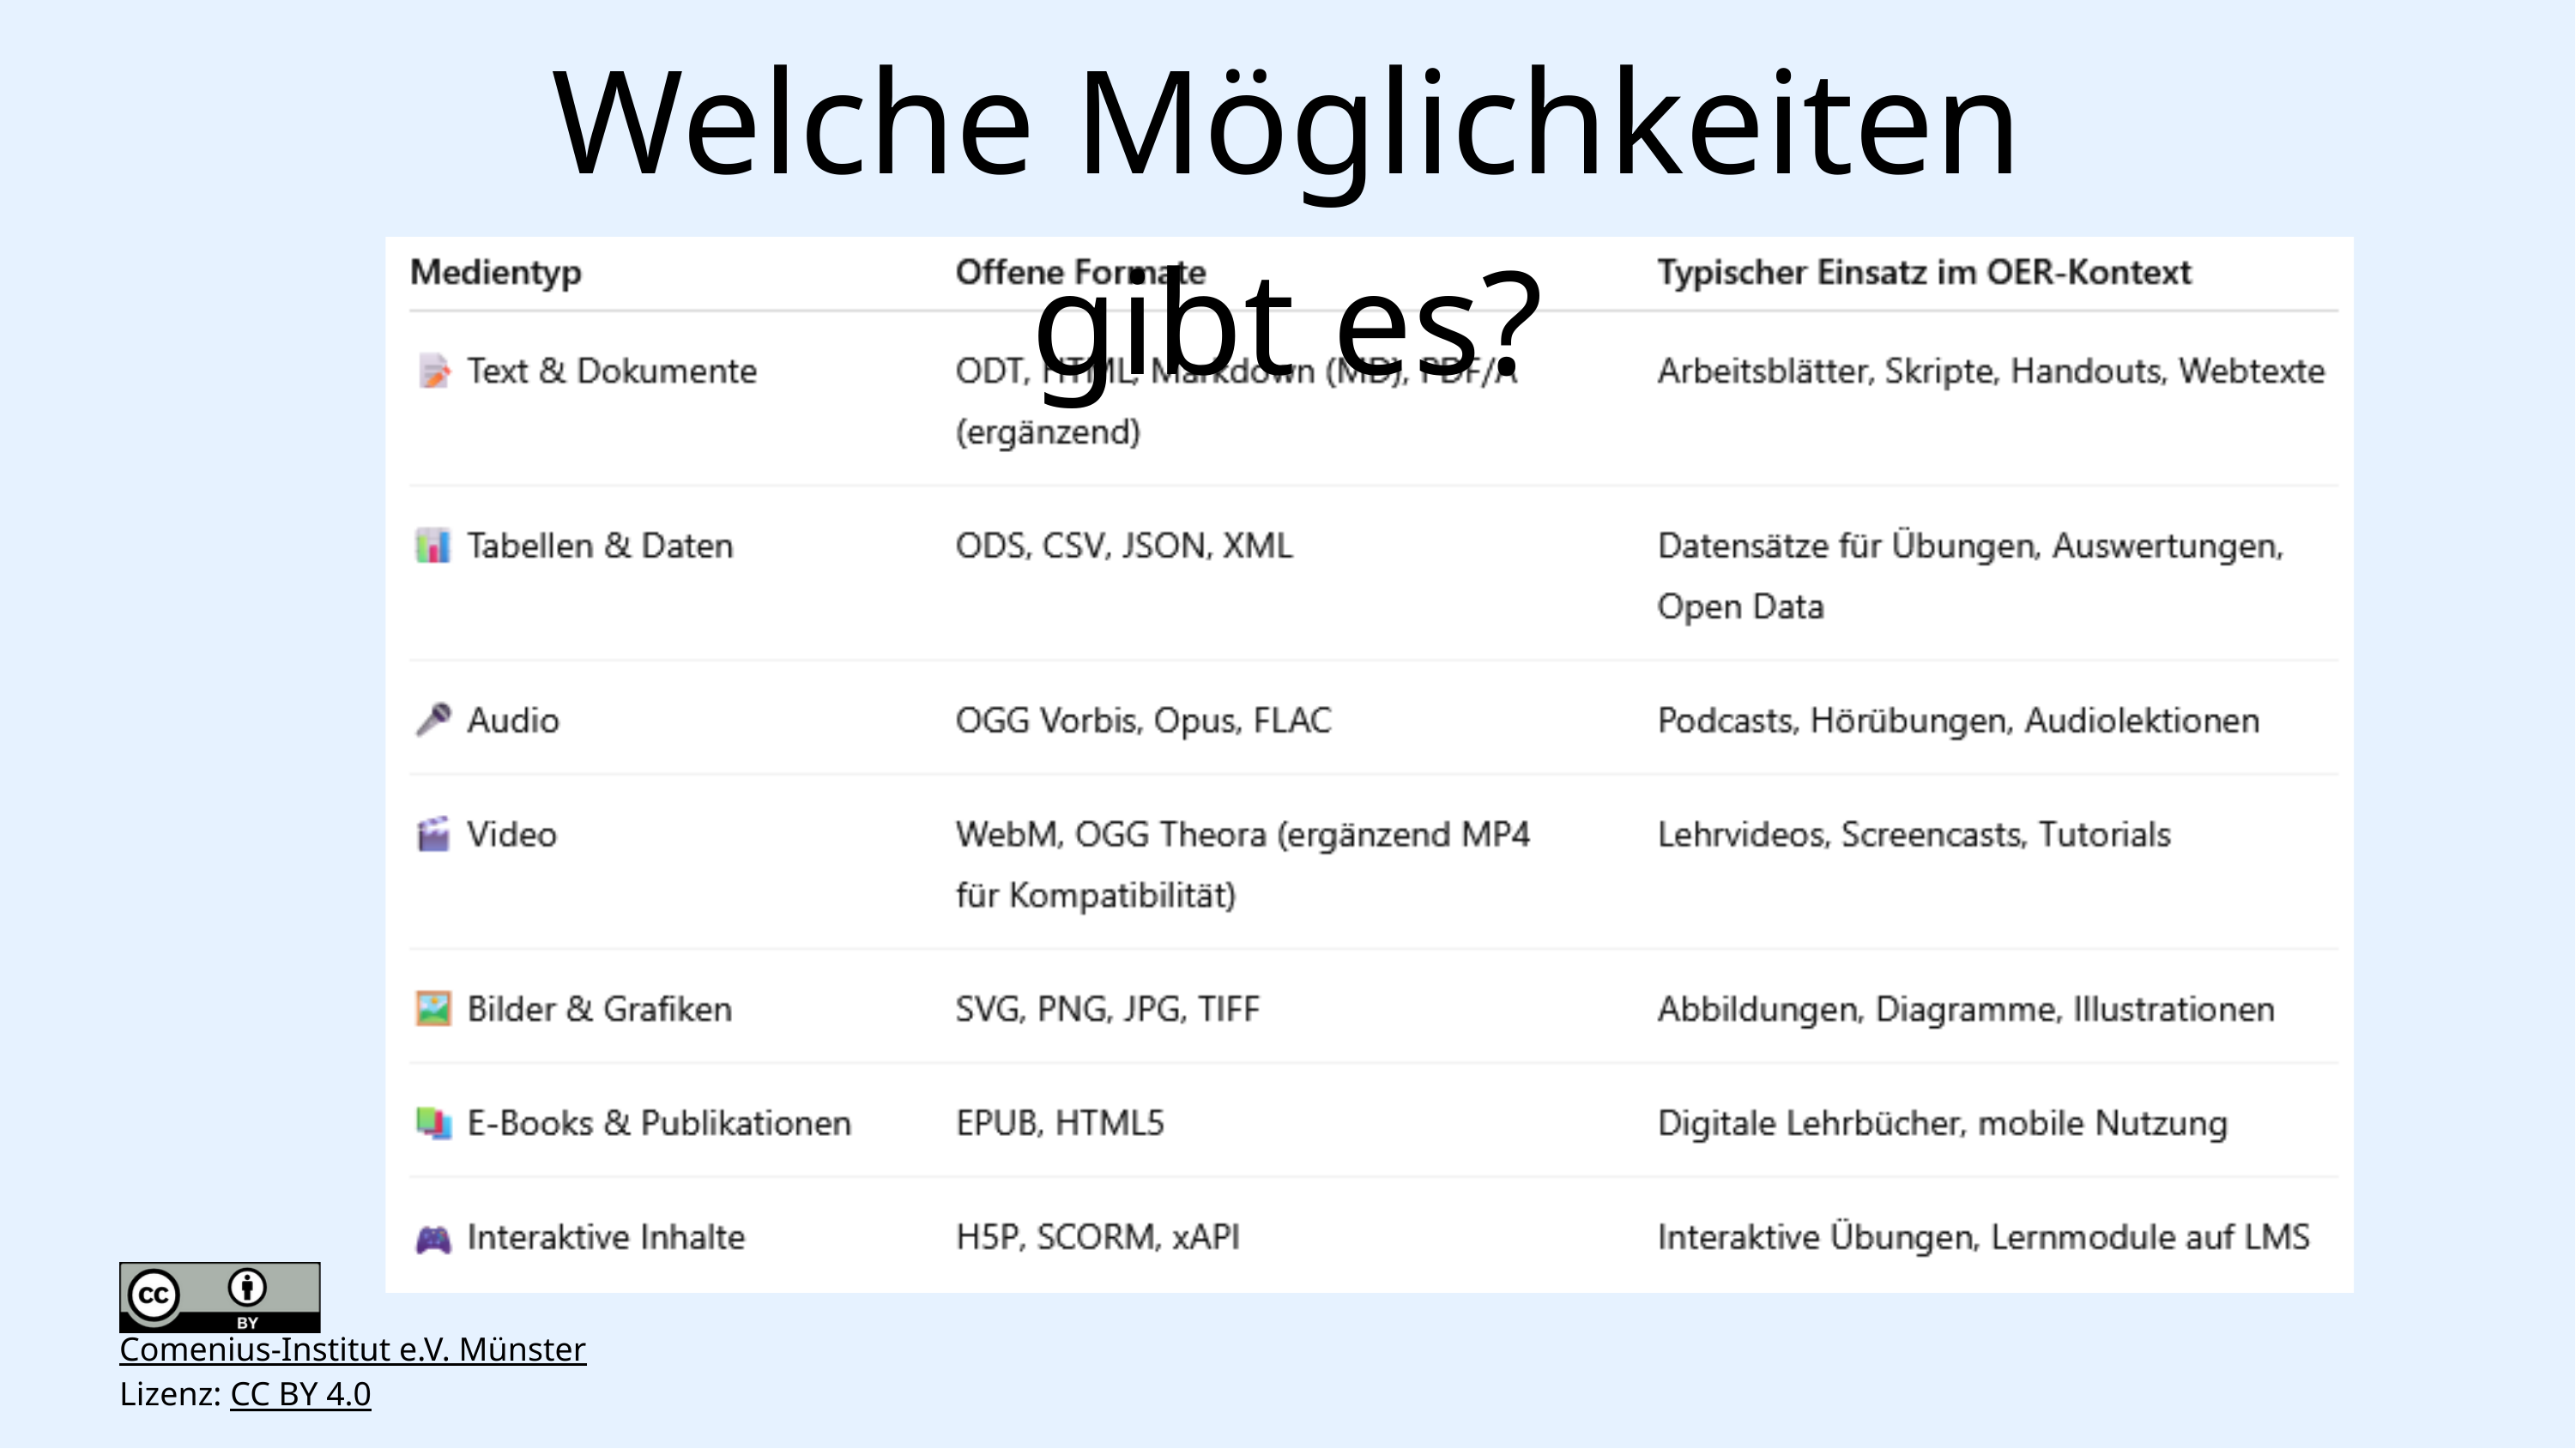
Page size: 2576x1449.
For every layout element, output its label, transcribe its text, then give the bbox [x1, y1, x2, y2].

text_box Welche Möglichkeiten gibt es? [432, 2, 2144, 196]
text_box Comenius-Institut e.V. Münster Lizenz: CC BY 4.0 [119, 1327, 1378, 1416]
text_box [385, 237, 2355, 1293]
text_box [119, 1262, 321, 1327]
